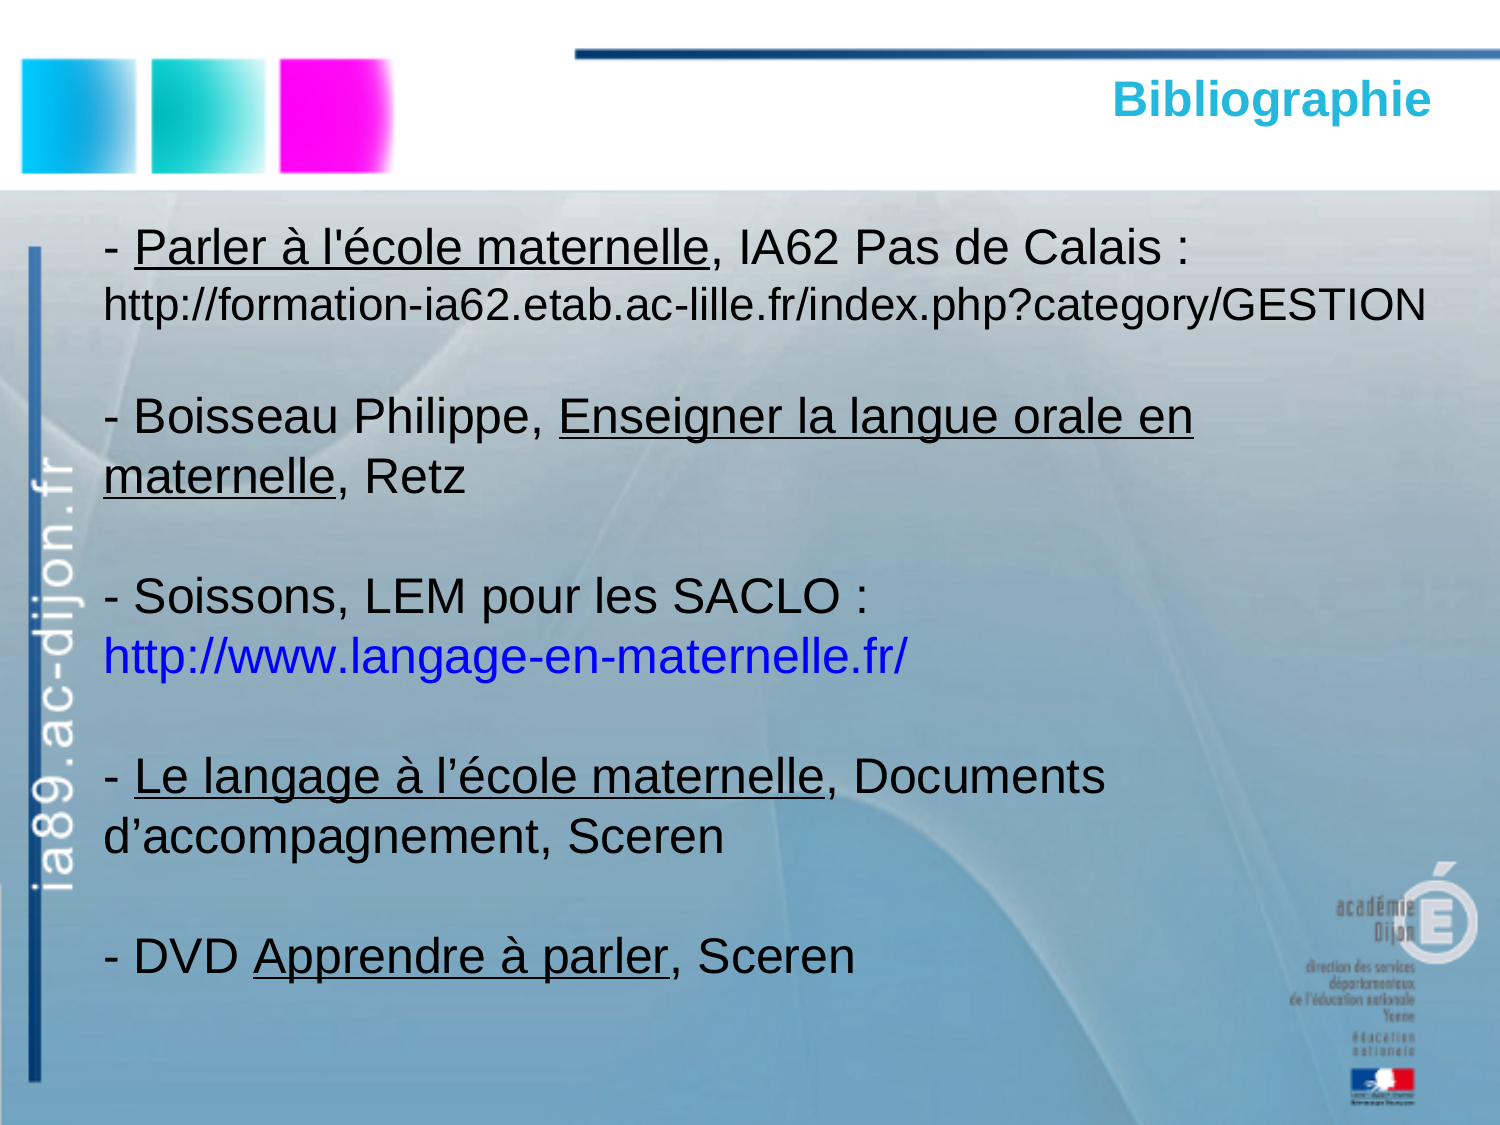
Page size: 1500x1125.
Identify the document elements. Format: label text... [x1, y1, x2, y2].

text_box Bibliographie [472, 59, 1447, 134]
picture [0, 0, 1500, 1125]
text_box - Parler à l'école maternelle, IA62 Pas de Calais : http://formation-ia62.etab.ac-lille.fr/index.php?category/GESTION - Boisseau Philippe, Enseigner la langue orale en maternelle, Retz - Soissons, LEM pour les SACLO : http://www.langage-en-maternelle.fr/ - Le langage à l’école maternelle, Documents d’accompagnement, Sceren - DVD Apprendre à parler, Sceren [88, 206, 1447, 1052]
